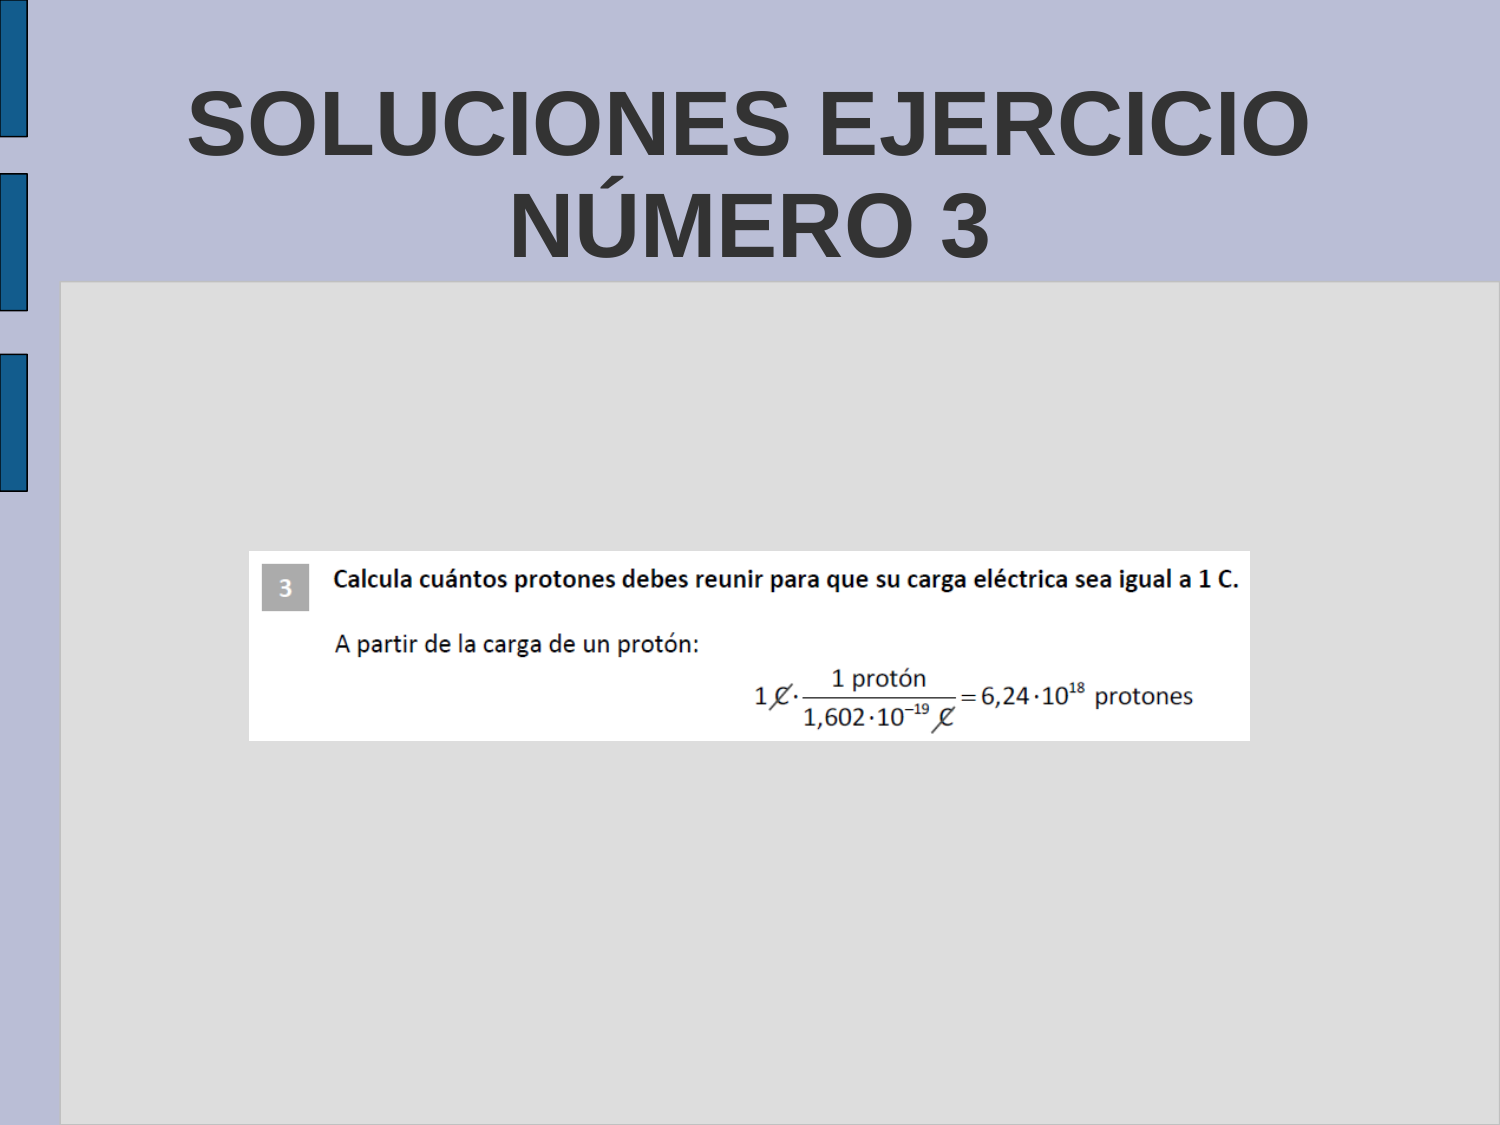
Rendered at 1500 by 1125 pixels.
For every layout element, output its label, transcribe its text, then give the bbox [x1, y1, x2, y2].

picture [249, 551, 1250, 741]
title SOLUCIONES EJERCICIO NÚMERO 3 [110, 73, 1391, 279]
